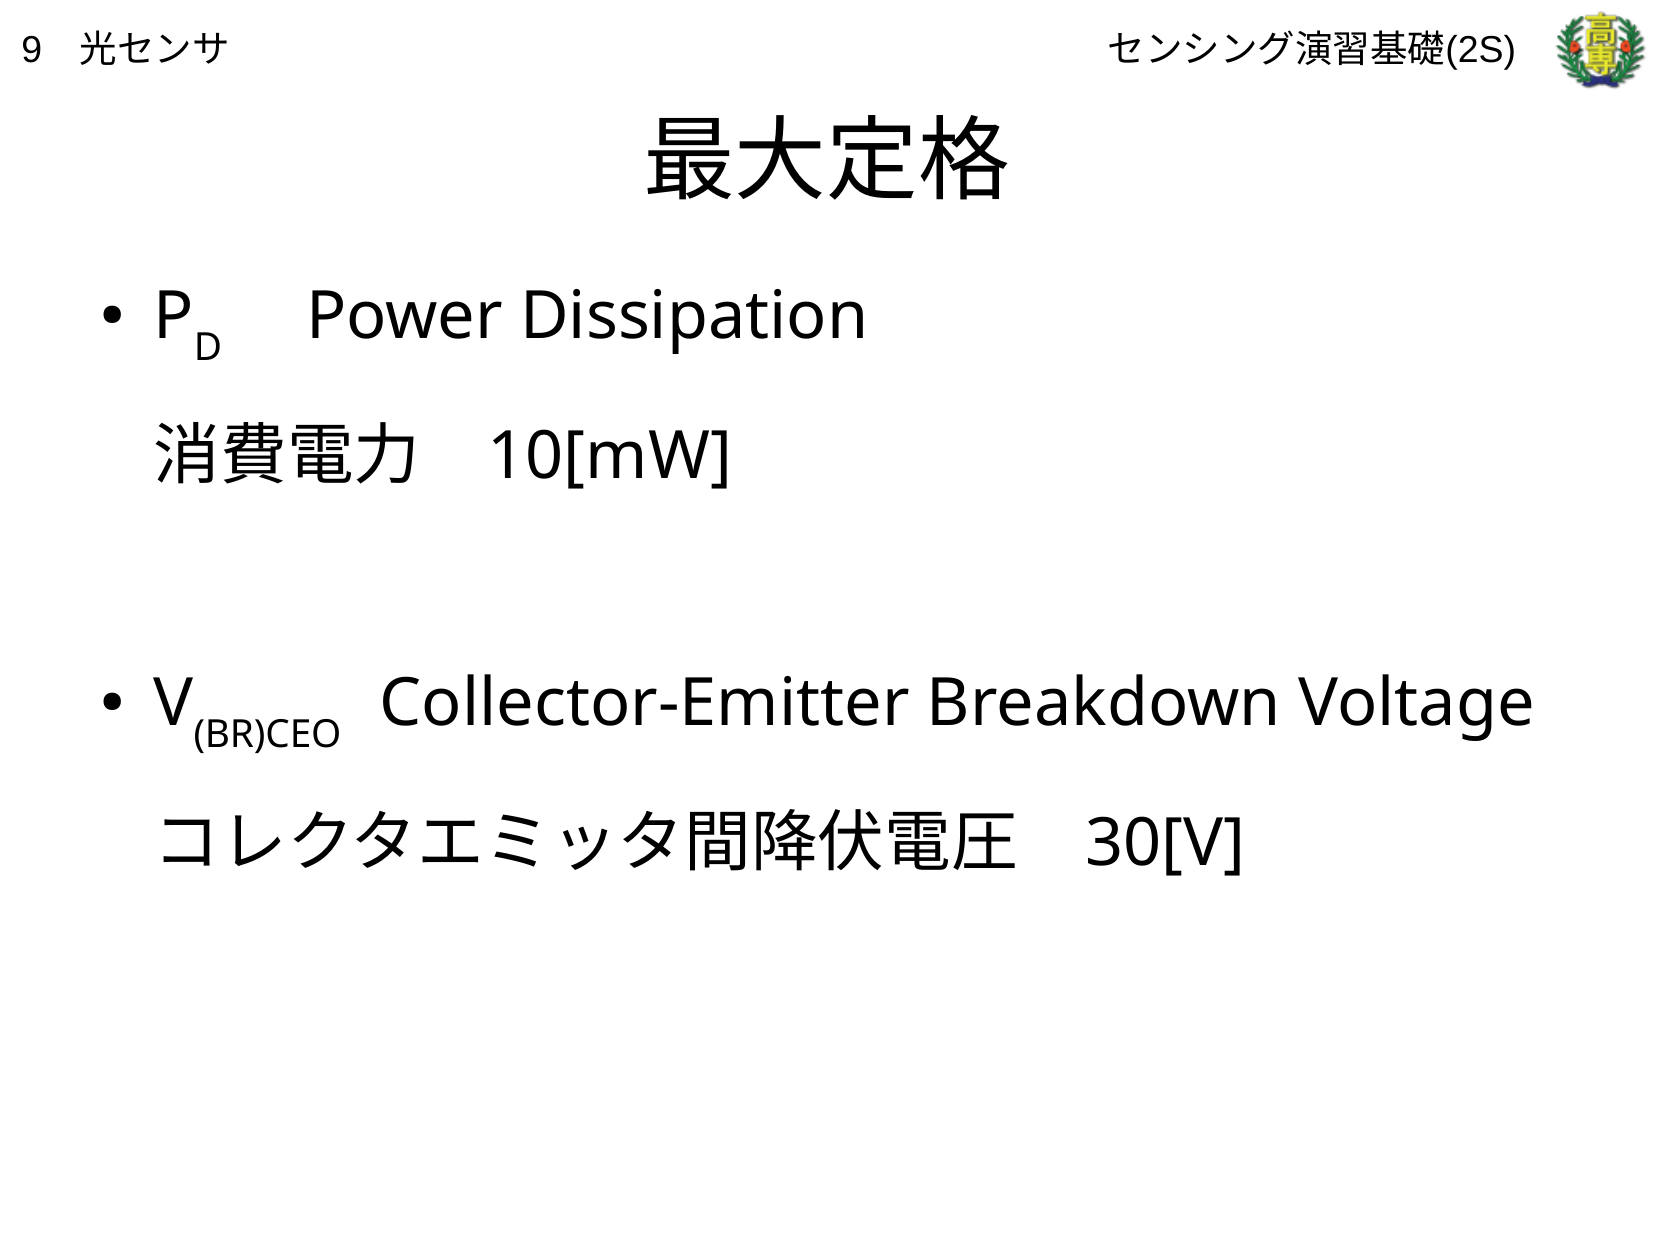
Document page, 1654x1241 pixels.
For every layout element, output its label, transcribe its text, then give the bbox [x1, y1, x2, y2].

text_box 9 光センサ [6, 11, 923, 75]
picture [1553, 2, 1650, 99]
list PD Power Dissipation 消費電力 10[mW] V(BR)CEO Collector-Emitter Breakdown Voltage コレクタエミッタ間降伏電圧 30[V] [82, 260, 1642, 980]
title 最大定格 [82, 49, 1571, 257]
text_box センシング演習基礎(2S) [1077, 11, 1531, 75]
